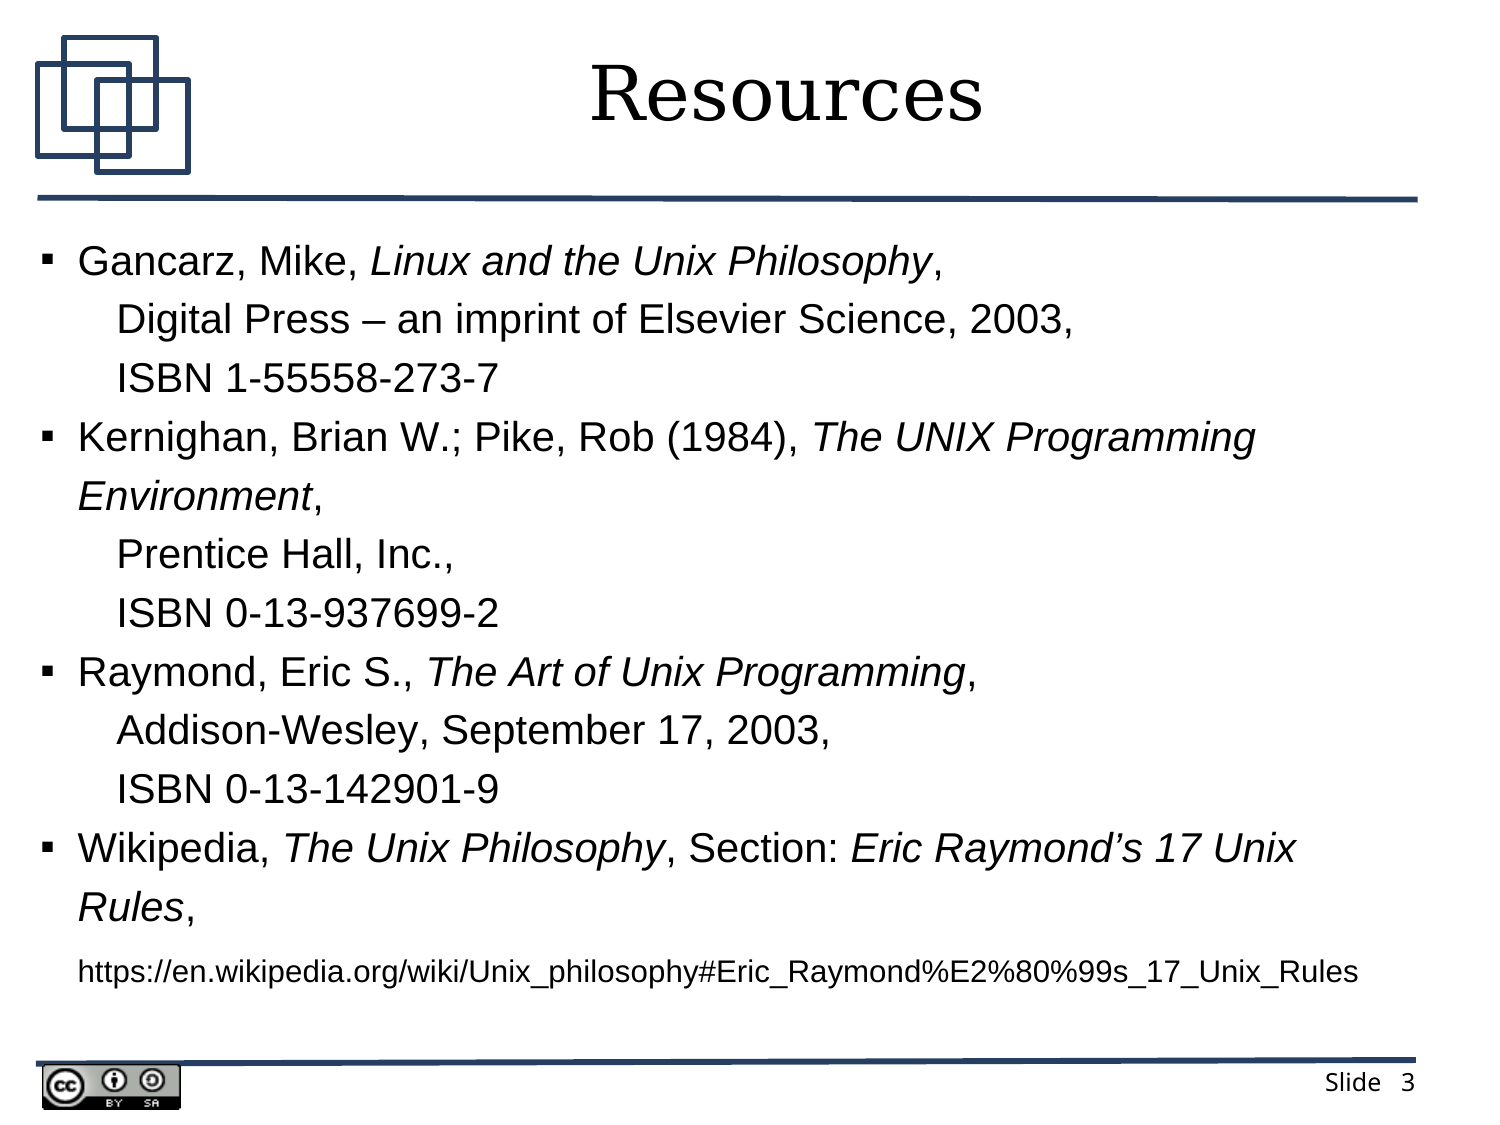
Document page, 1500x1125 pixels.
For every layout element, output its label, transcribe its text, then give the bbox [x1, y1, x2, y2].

list Gancarz, Mike, Linux and the Unix Philosophy, Digital Press – an imprint of Elsevier Science, 2003, ISBN 1-55558-273-7 Kernighan, Brian W.; Pike, Rob (1984), The UNIX Programming Environment, Prentice Hall, Inc., ISBN 0-13-937699-2 Raymond, Eric S., The Art of Unix Programming, Addison-Wesley, September 17, 2003, ISBN 0-13-142901-9 Wikipedia, The Unix Philosophy, Section: Eric Raymond’s 17 Unix Rules, https://en.wikipedia.org/wiki/Unix_philosophy#Eric_Raymond%E2%80%99s_17_Unix_Rules [37, 224, 1425, 989]
title Resources [150, 0, 1425, 188]
picture [42, 1064, 181, 1110]
